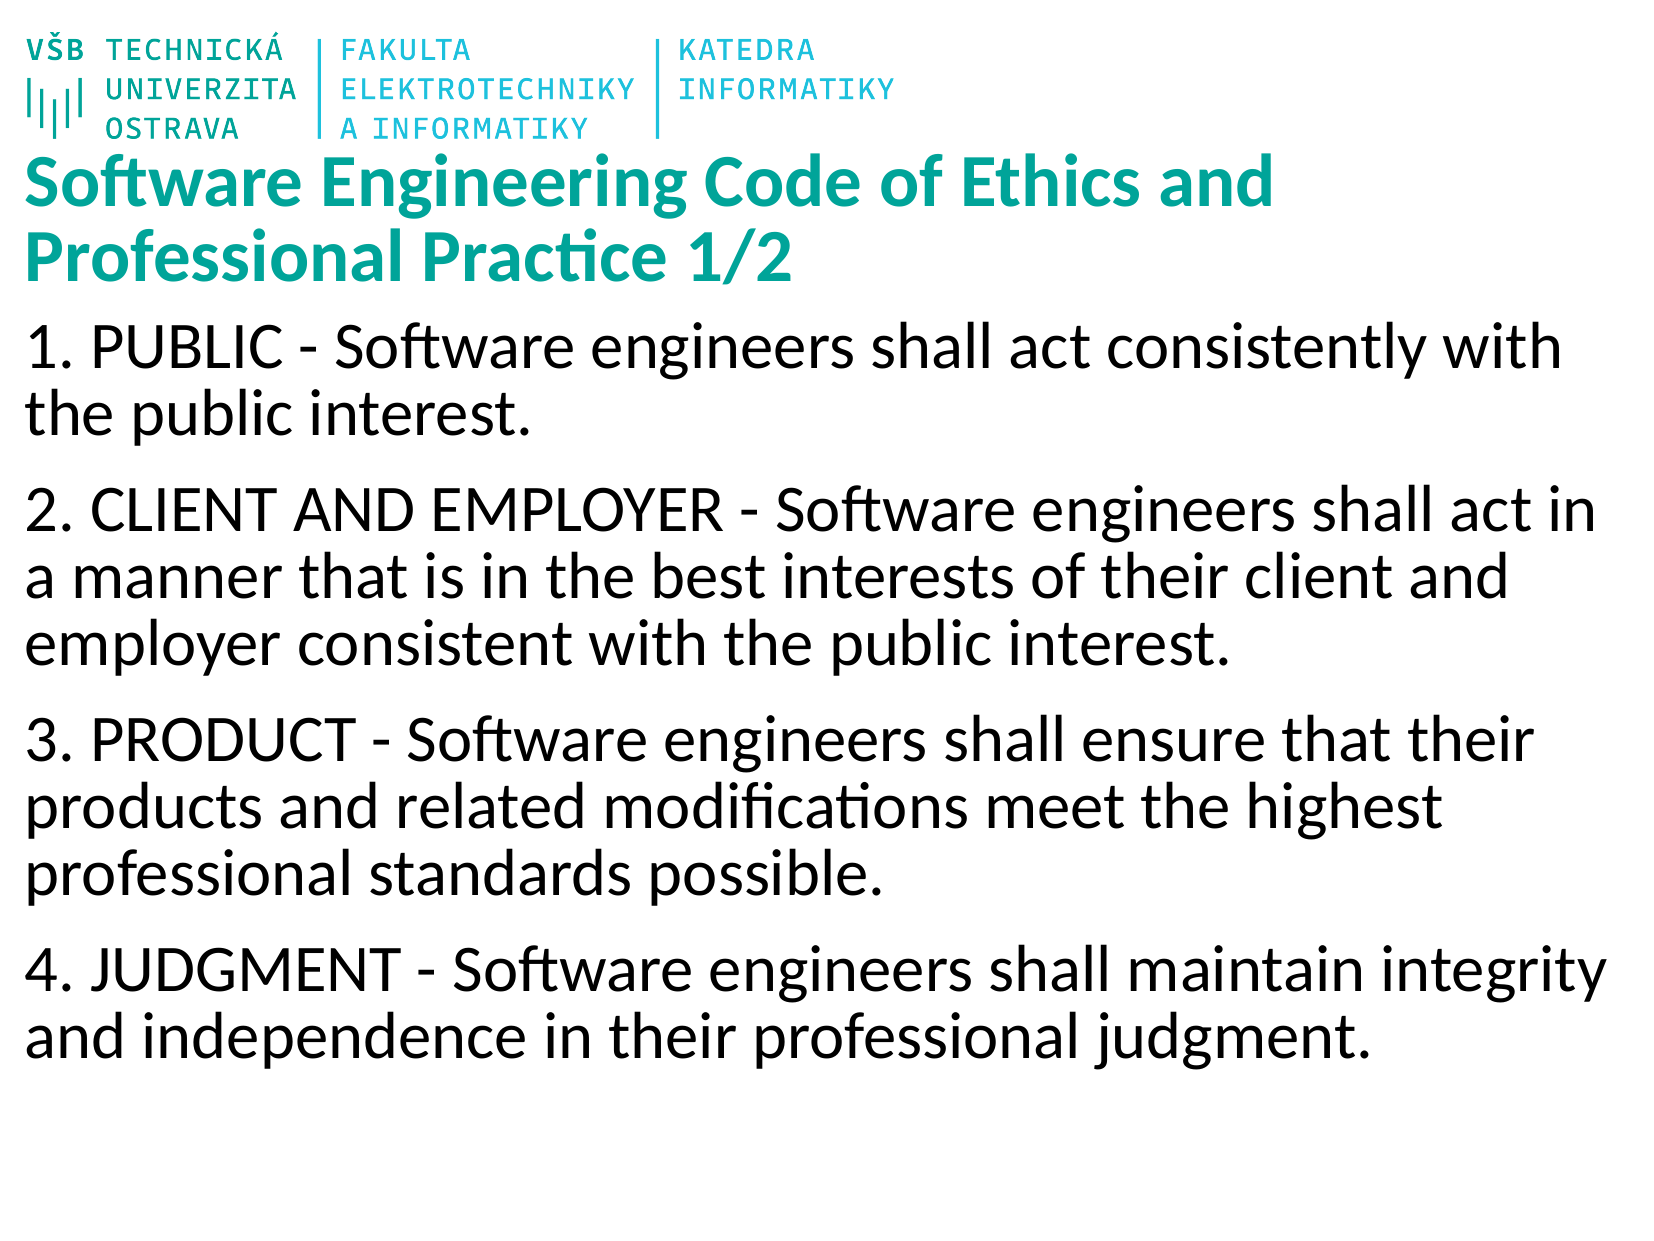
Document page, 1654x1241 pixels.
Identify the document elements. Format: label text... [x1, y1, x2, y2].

picture [26, 31, 894, 139]
list 1. PUBLIC - Software engineers shall act consistently with the public interest. 2. CLIENT AND EMPLOYER - Software engineers shall act in a manner that is in the best interests of their client and employer consistent with the public interest. 3. PRODUCT - Software engineers shall ensure that their products and related modifications meet the highest professional standards possible. 4. JUDGMENT - Software engineers shall maintain integrity and independence in their professional judgment. [24, 318, 1629, 1146]
title Software Engineering Code of Ethics and Professional Practice 1/2 [24, 169, 1629, 301]
